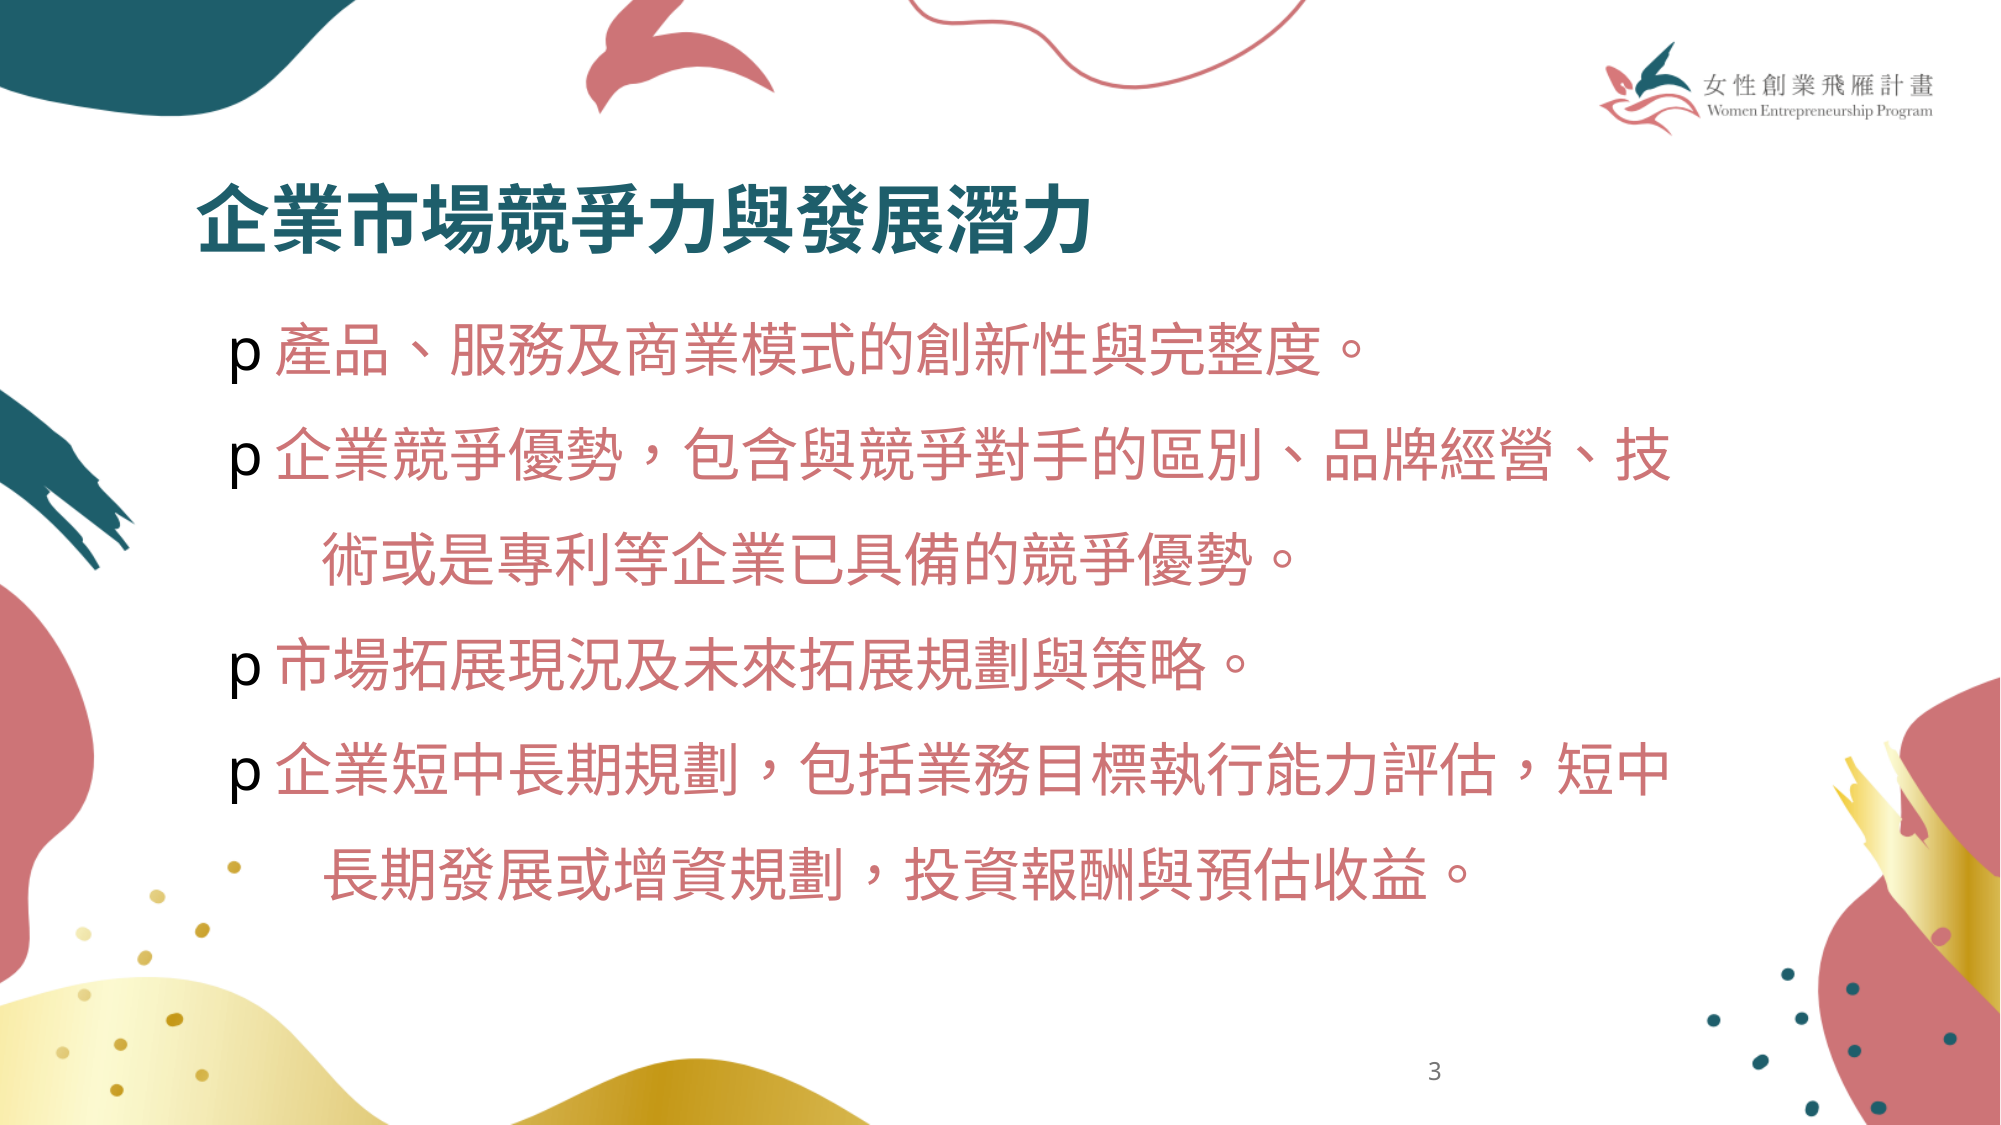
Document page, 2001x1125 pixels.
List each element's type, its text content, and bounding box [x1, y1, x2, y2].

text_box 產品、服務及商業模式的創新性與完整度。 企業競爭優勢，包含與競爭對手的區別、品牌經營、技術或是專利等企業已具備的競爭優勢。 市場拓展現況及未來拓展規劃與策略。 企業短中長期規劃，包括業務目標執行能力評估，短中長期發展或增資規劃，投資報酬與預估收益。 [212, 270, 1711, 912]
text_box 企業市場競爭力與發展潛力 [180, 164, 1638, 271]
text_box 3 [1412, 1042, 1863, 1103]
